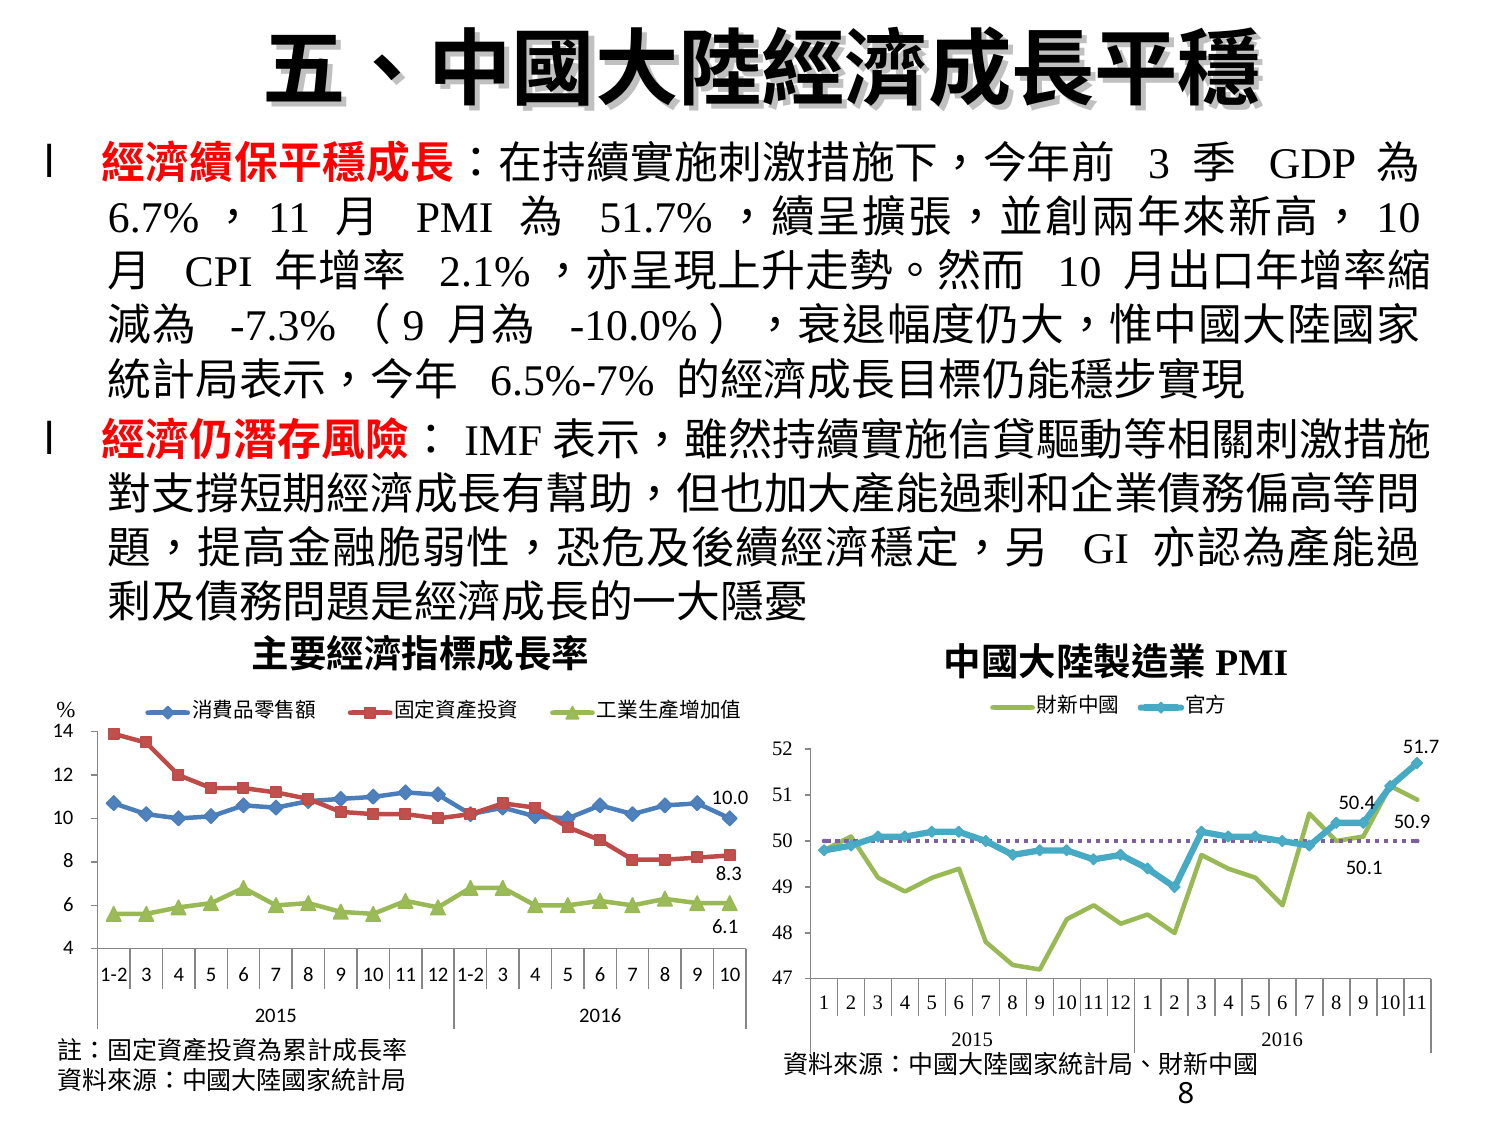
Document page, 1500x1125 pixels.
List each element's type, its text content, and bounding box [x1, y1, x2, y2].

text_box 中國大陸製造業PMI [786, 629, 1447, 676]
text_box 主要經濟指標成長率 [76, 622, 738, 658]
text_box 註：固定資產投資為累計成長率 資料來源：中國大陸國家統計局 [41, 1040, 697, 1104]
text_box 經濟續保平穩成長：在持續實施刺激措施下，今年前 3 季 GDP 為 6.7%，11 月 PMI 為 51.7%，續呈擴張，並創兩年來新高，10 月 CPI 年增率 2.1%，亦呈現上升走勢。然而 10 月出口年增率縮減為 -7.3%（9 月為 -10.0%），衰退幅度仍大，惟中國大陸國家統計局表示，今年 6.5%-7% 的經濟成長目標仍能穩步實現 經濟仍潛存風險：IMF表示，雖然持續實施信貸驅動等相關刺激措施對支撐短期經濟成長有幫助，但也加大產能過剩和企業債務偏高等問題，提高金融脆弱性，恐危及後續經濟穩定，另 GI 亦認為產能過剩及債務問題是經濟成長的一大隱憂 [28, 125, 1447, 640]
text_box 五、中國大陸經濟成長平穩 [112, 7, 1412, 125]
picture [38, 658, 1454, 1063]
text_box 資料來源：中國大陸國家統計局、財新中國 [768, 1063, 1384, 1087]
